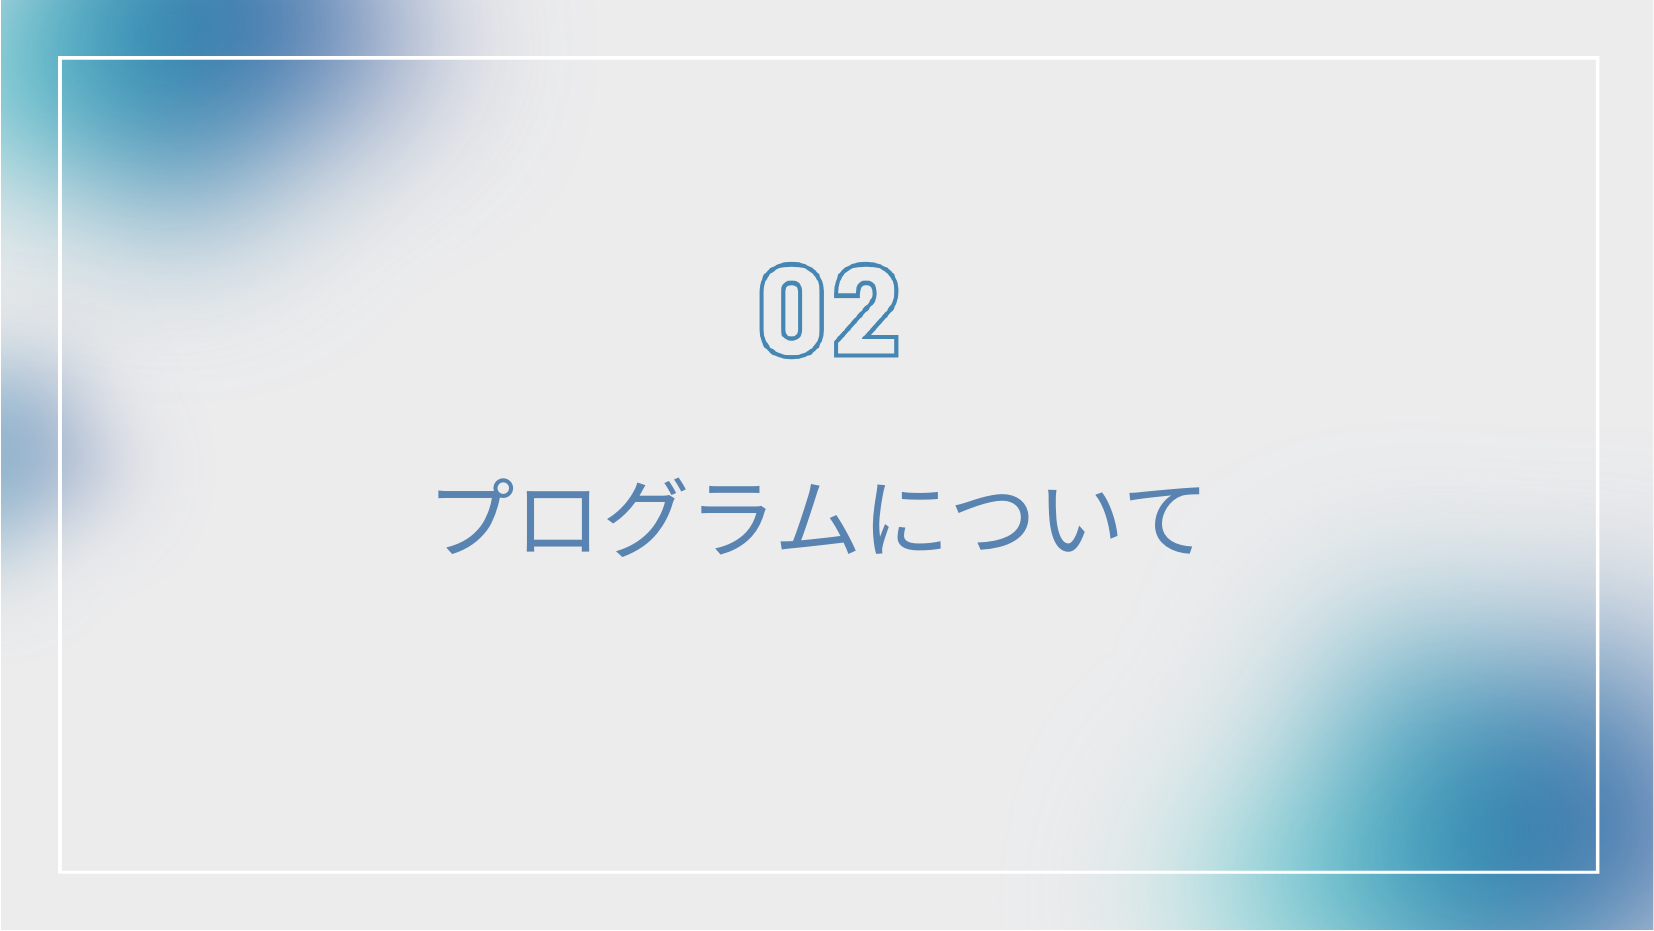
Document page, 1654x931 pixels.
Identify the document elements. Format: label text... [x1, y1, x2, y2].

text_box プログラムについて [295, 442, 1418, 585]
picture [1, 0, 1654, 930]
